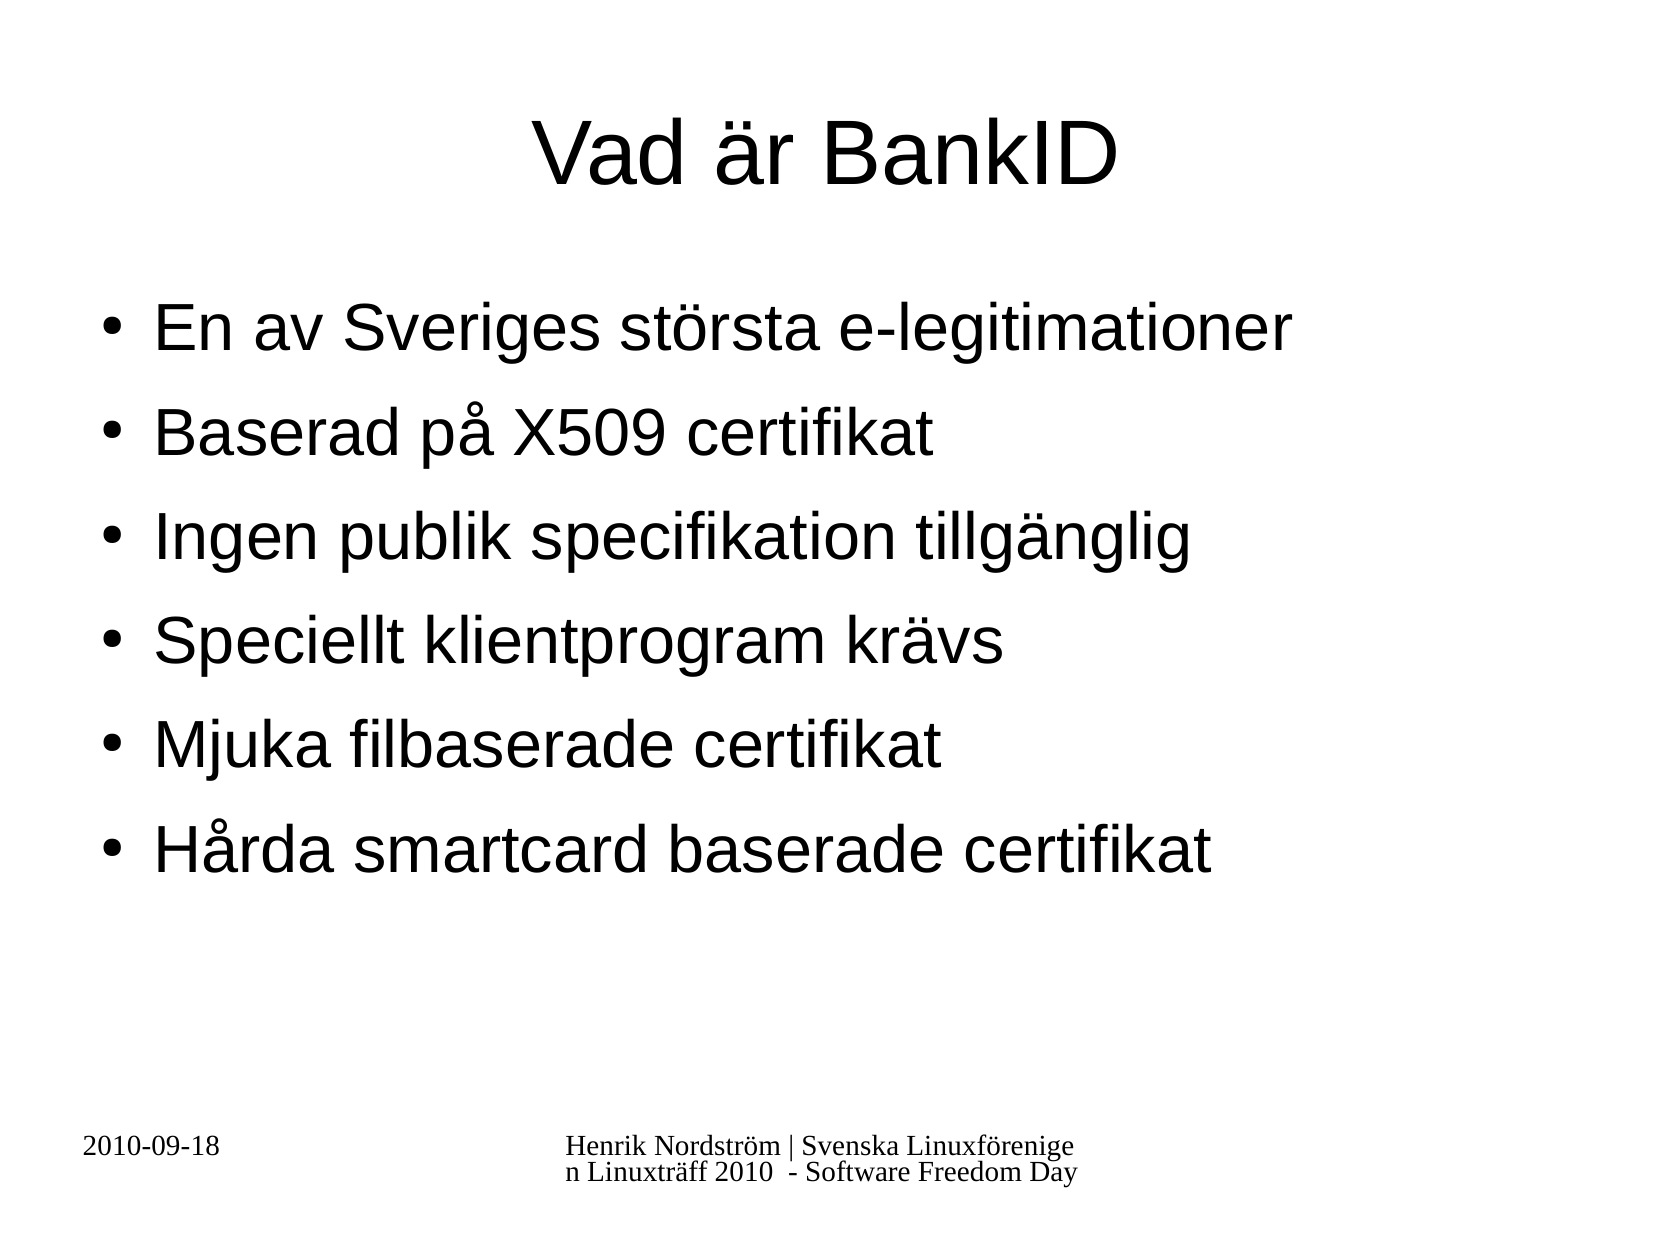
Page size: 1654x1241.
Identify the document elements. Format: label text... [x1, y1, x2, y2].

title Vad är BankID [82, 49, 1571, 257]
list En av Sveriges största e-legitimationer Baserad på X509 certifikat Ingen publik specifikation tillgänglig Speciellt klientprogram krävs Mjuka filbaserade certifikat Hårda smartcard baserade certifikat [82, 290, 1571, 1109]
